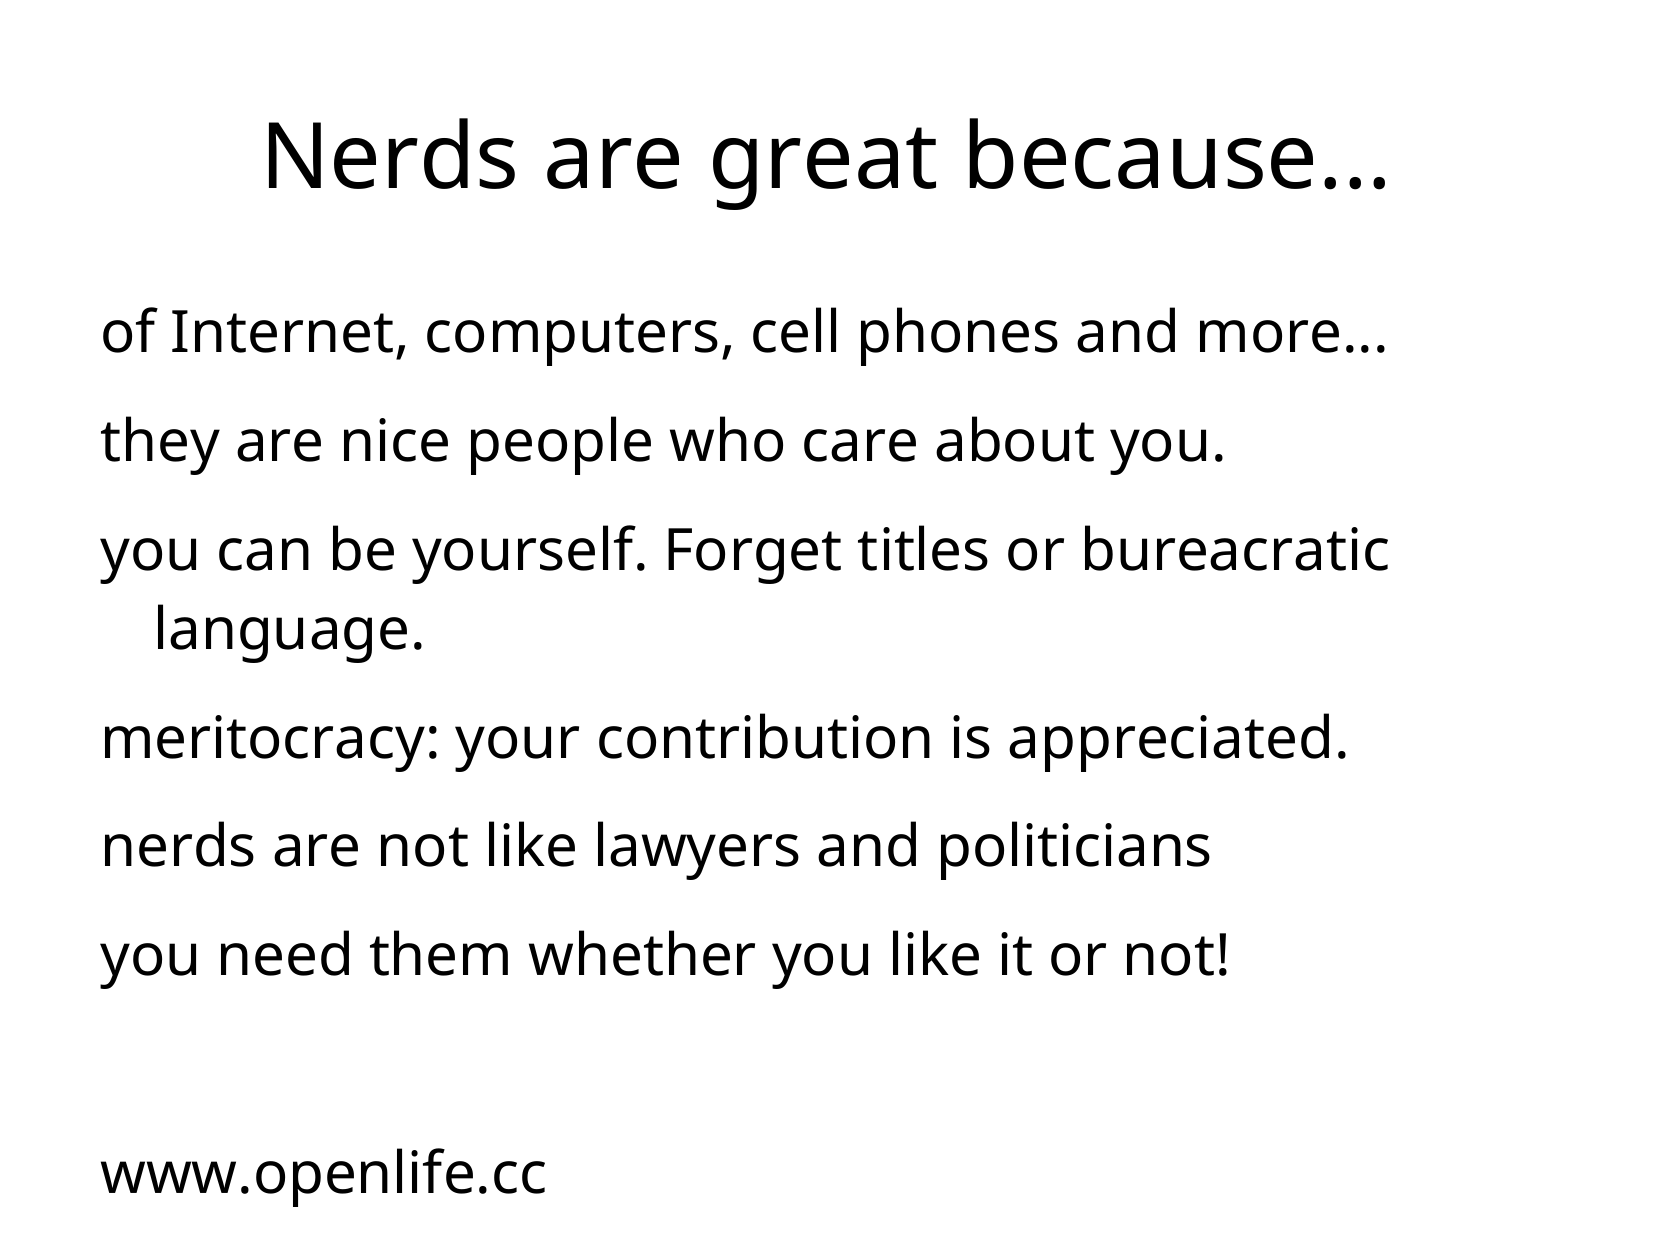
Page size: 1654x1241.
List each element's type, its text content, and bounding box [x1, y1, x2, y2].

title Nerds are great because... [82, 49, 1571, 257]
list of Internet, computers, cell phones and more... they are nice people who care about you. you can be yourself. Forget titles or bureacratic language. meritocracy: your contribution is appreciated. nerds are not like lawyers and politicians you need them whether you like it or not! www.openlife.cc [82, 290, 1571, 1109]
